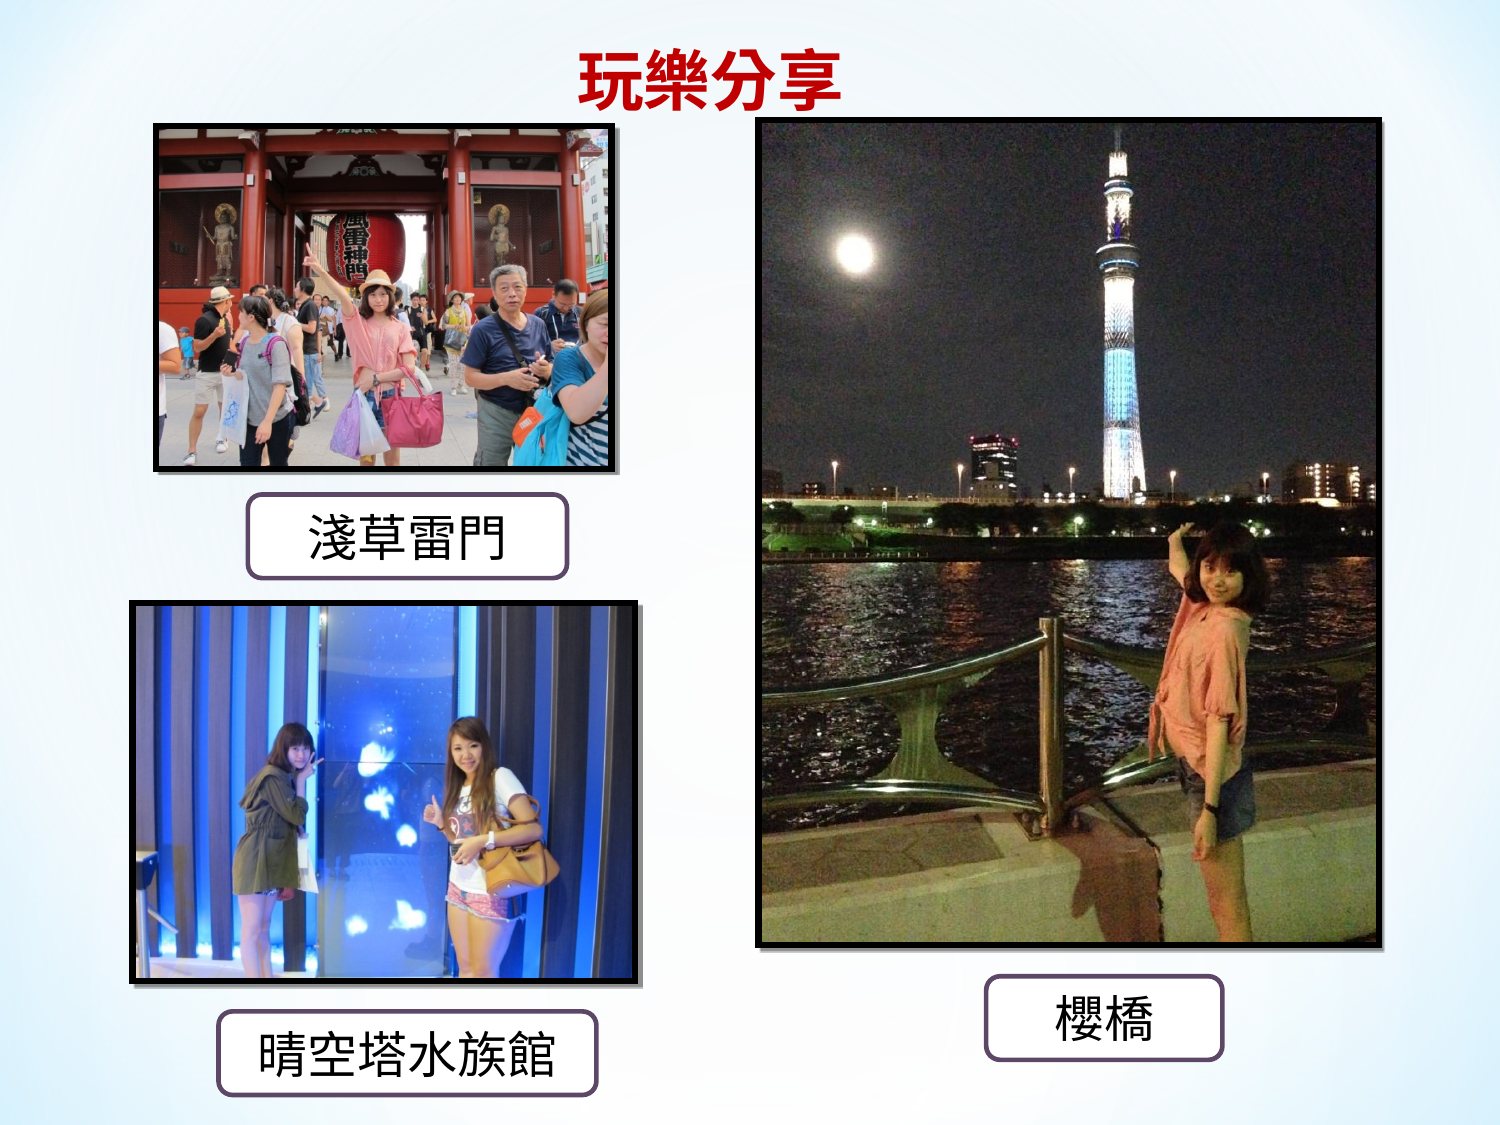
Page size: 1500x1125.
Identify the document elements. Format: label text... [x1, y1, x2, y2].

text_box 淺草雷門 [247, 494, 567, 579]
text_box 櫻橋 [986, 976, 1223, 1060]
picture [0, 0, 1500, 1125]
text_box 晴空塔水族館 [218, 1011, 597, 1096]
text_box 玩樂分享 [562, 30, 860, 127]
